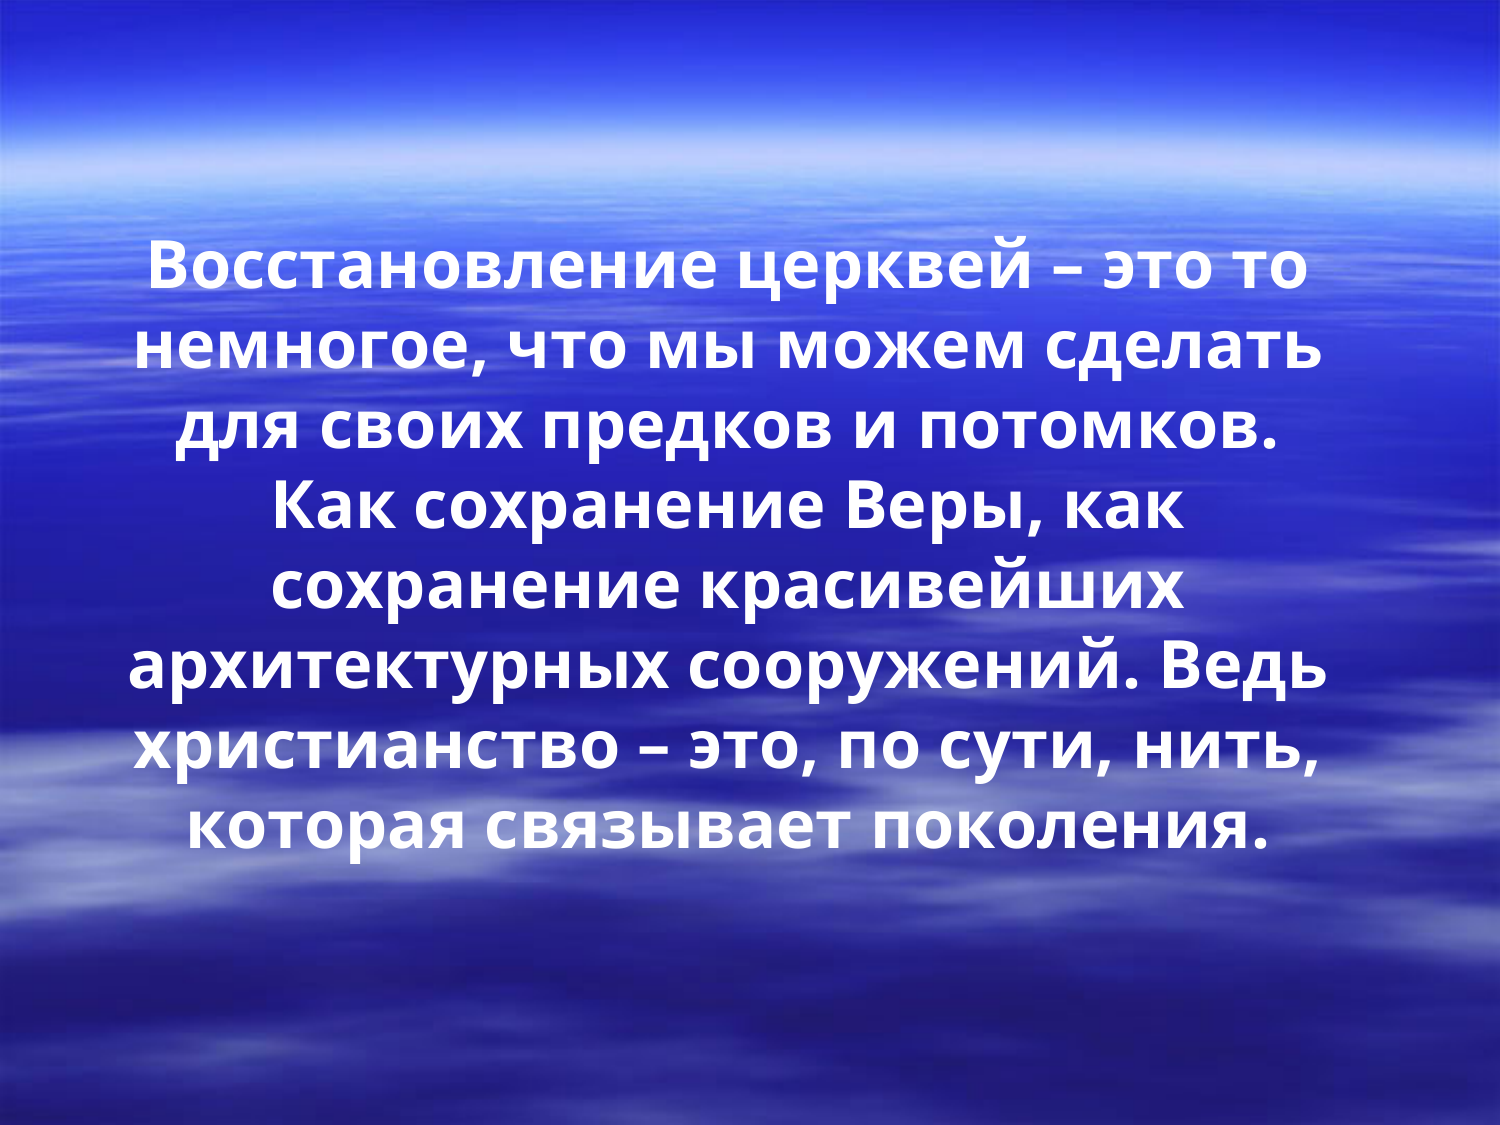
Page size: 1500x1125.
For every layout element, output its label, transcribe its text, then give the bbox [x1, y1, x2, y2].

text_box Восстановление церквей – это то немногое, что мы можем сделать для своих предков и потомков. Как сохранение Веры, как сохранение красивейших архитектурных сооружений. Ведь христианство – это, по сути, нить, которая связывает поколения. [100, 214, 1356, 870]
picture [0, 0, 1500, 1125]
